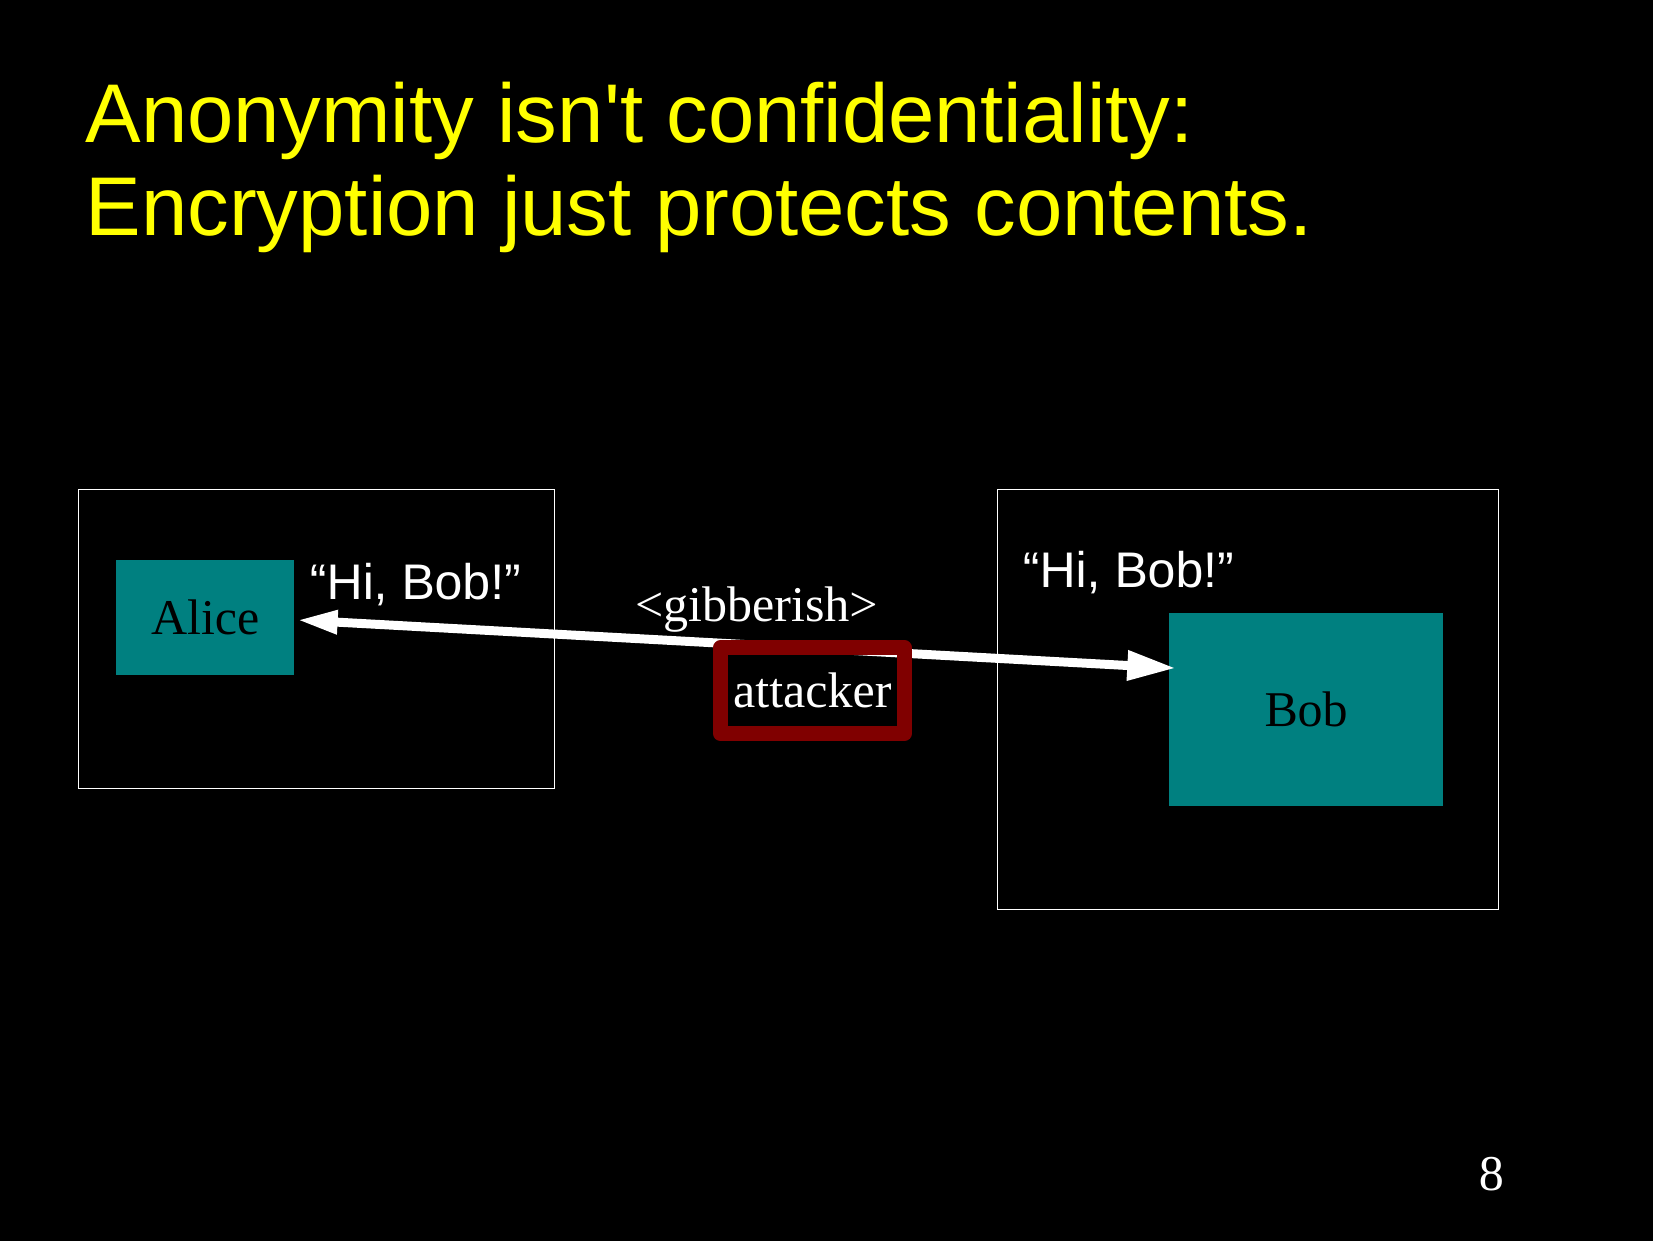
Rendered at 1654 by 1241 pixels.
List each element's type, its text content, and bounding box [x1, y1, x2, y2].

text_box Bob [1168, 612, 1444, 807]
text_box <gibberish> [634, 577, 879, 638]
title Anonymity isn't confidentiality: Encryption just protects contents. [85, 40, 1576, 281]
text_box Alice [115, 559, 295, 676]
text_box attacker [720, 647, 905, 734]
text_box “Hi, Bob!” [309, 554, 530, 616]
text_box “Hi, Bob!” [1022, 541, 1243, 603]
